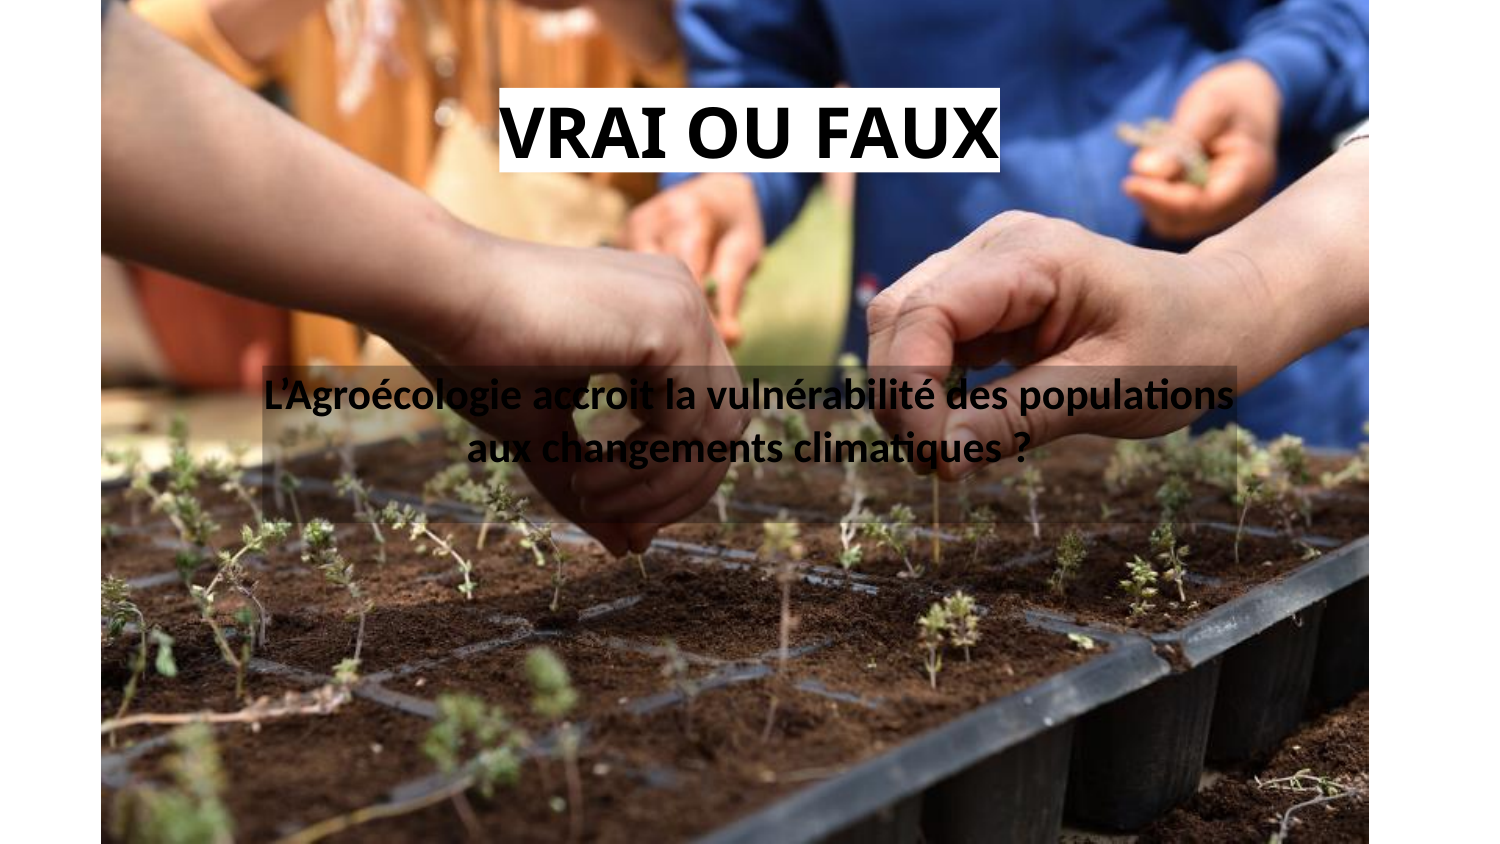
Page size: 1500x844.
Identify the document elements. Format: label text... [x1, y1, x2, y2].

text_box L’Agroécologie accroit la vulnérabilité des populations aux changements climatiques ? [262, 365, 1238, 524]
text_box VRAI OU FAUX [499, 87, 1000, 173]
picture [101, 0, 1369, 844]
